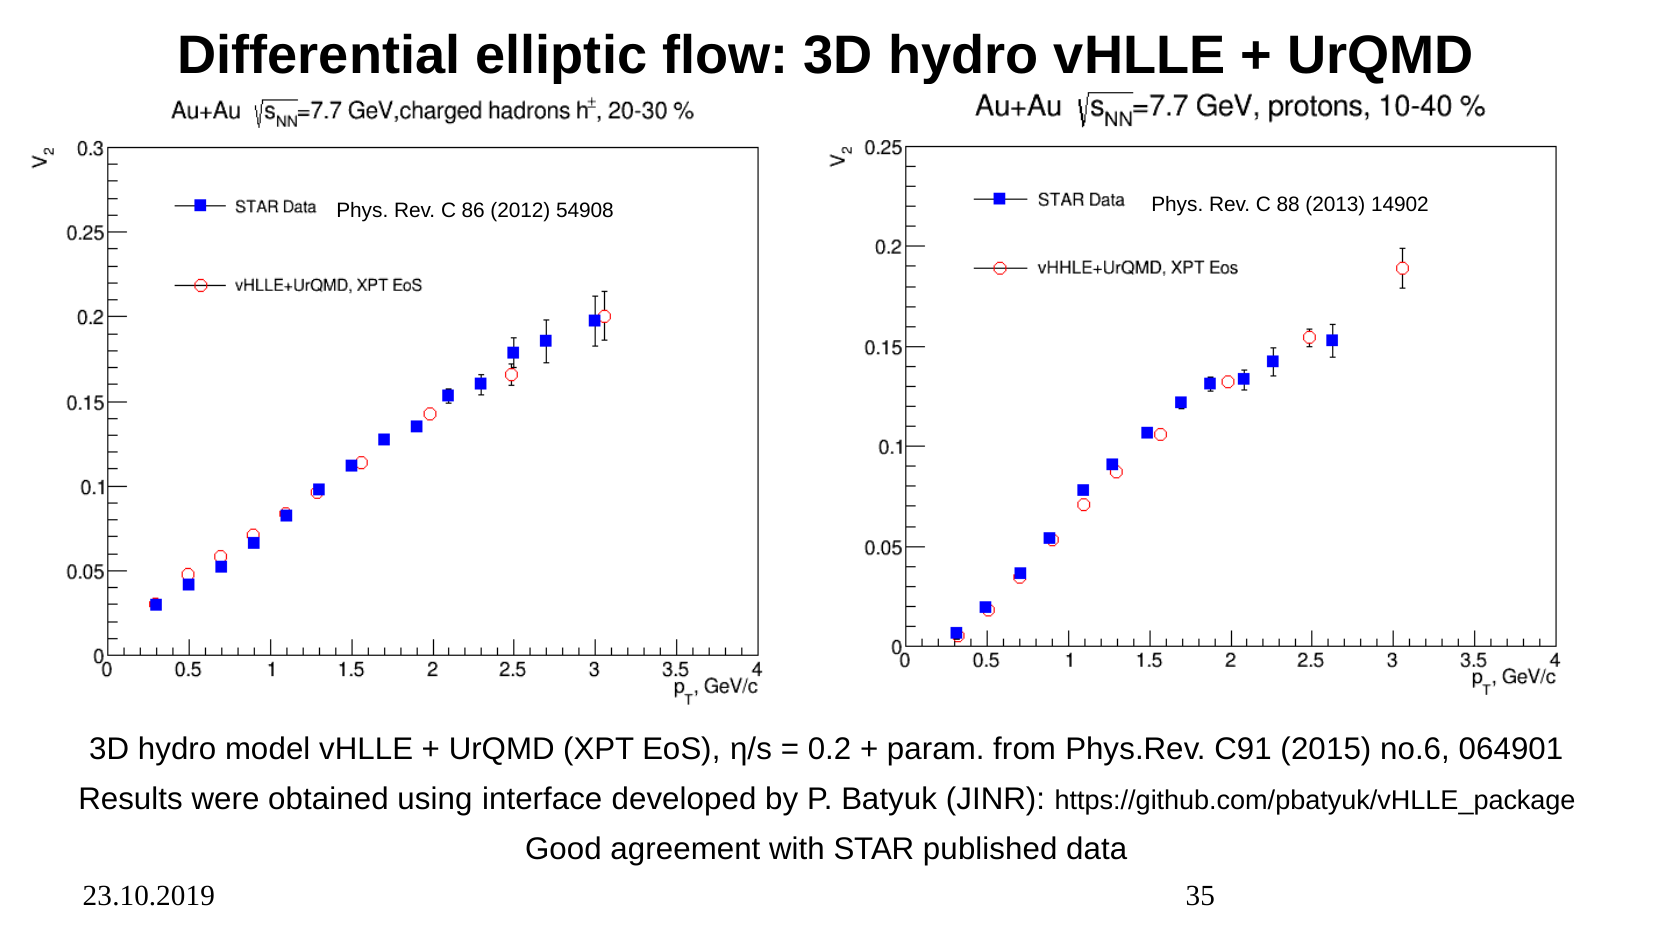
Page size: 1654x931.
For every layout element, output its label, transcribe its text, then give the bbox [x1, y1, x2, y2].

text_box [1185, 874, 1571, 912]
text_box Phys. Rev. C 86 (2012) 54908 [321, 191, 772, 241]
text_box 3D hydro model vHLLE + UrQMD (XPT EoS), η/s = 0.2 + param. from Phys.Rev. C91 (2015) no.6, 064901 Results were obtained using interface developed by P. Batyuk (JINR): https://github.com/pbatyuk/vHLLE_package Good agreement with STAR published data [54, 724, 1600, 874]
picture [27, 84, 1637, 719]
text_box 23.10.2019 [82, 874, 468, 912]
title Differential elliptic flow: 3D hydro vHLLE + UrQMD [59, 4, 1595, 84]
text_box Phys. Rev. C 88 (2013) 14902 [1136, 185, 1587, 235]
